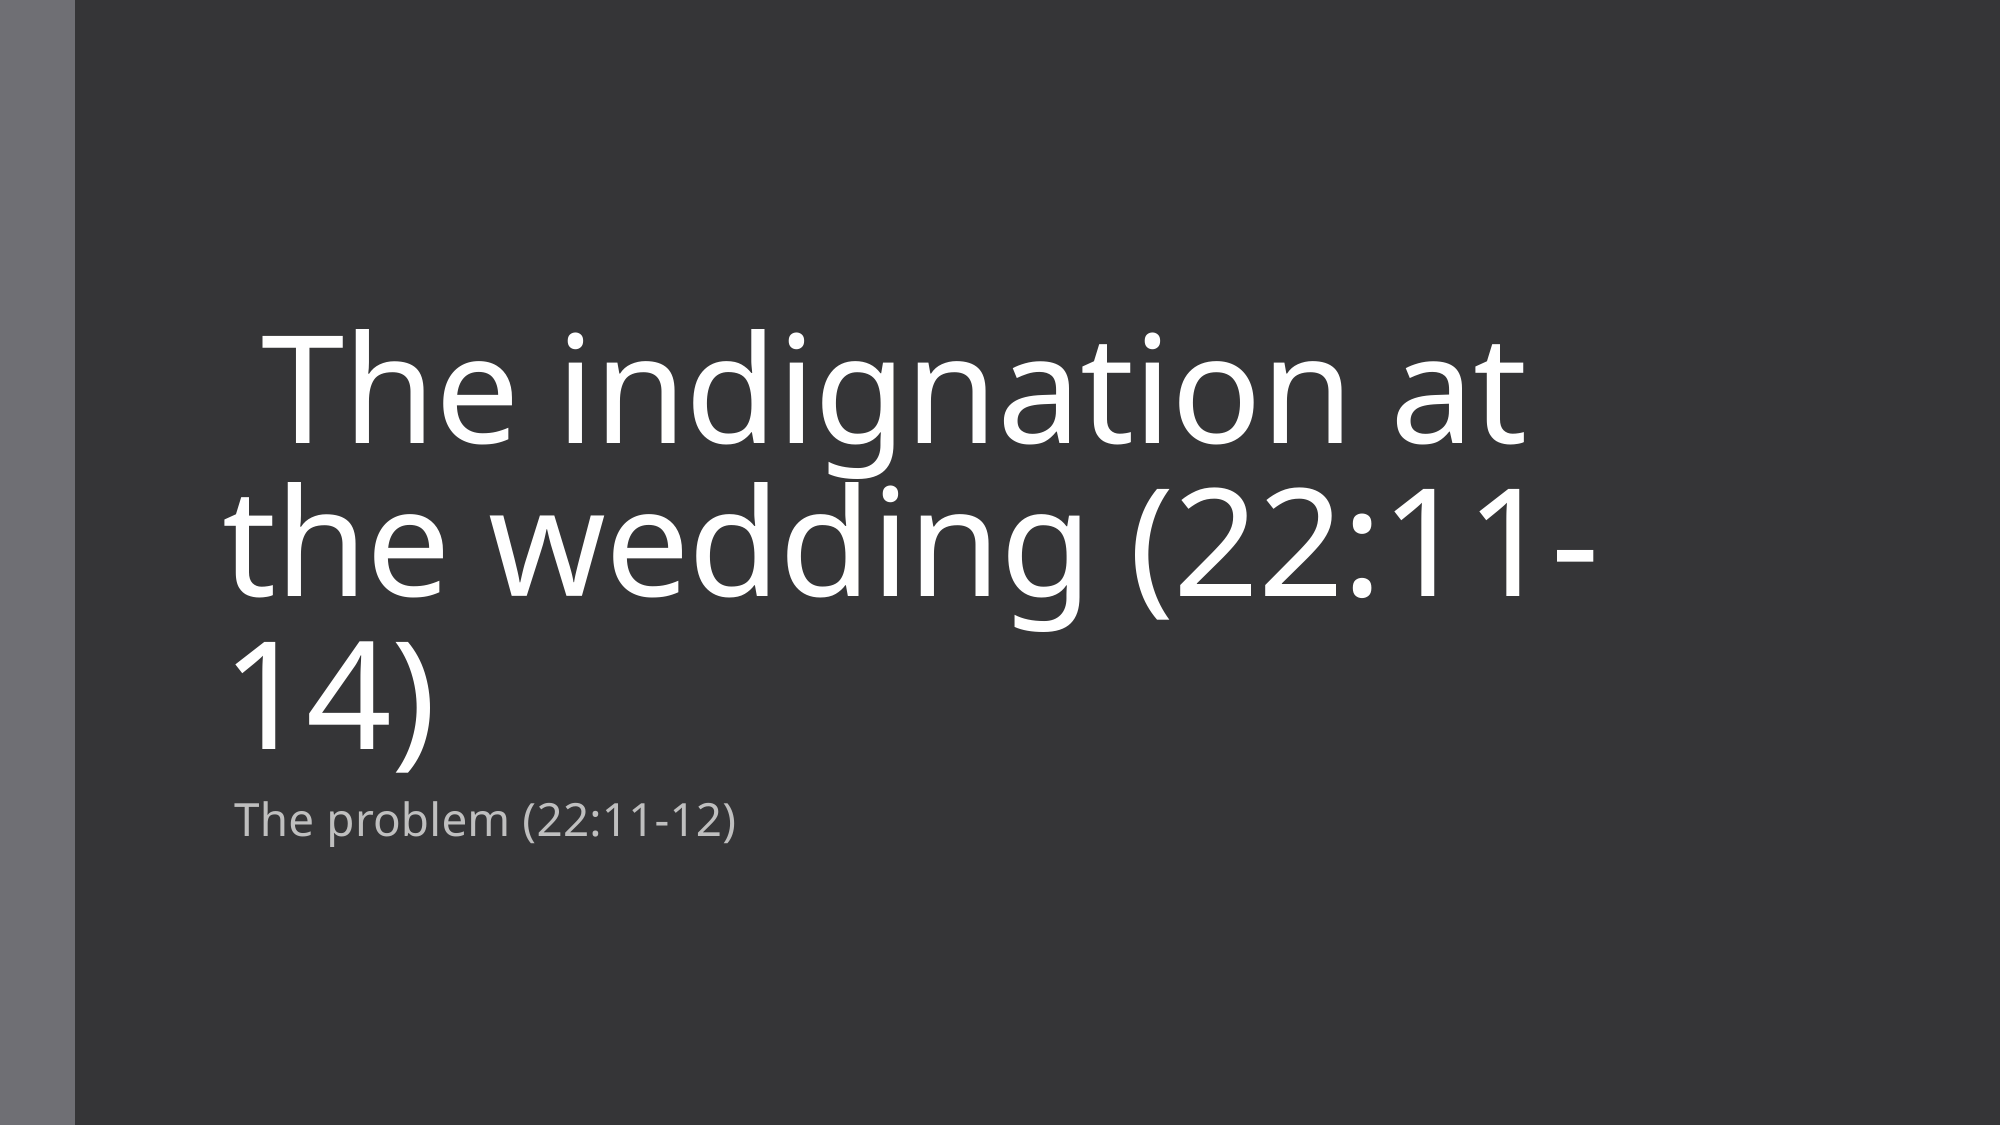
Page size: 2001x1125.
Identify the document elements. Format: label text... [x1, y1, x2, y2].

title The indignation at the wedding (22:11-14) [206, 124, 1752, 787]
subtitle The problem (22:11-12) [206, 787, 1752, 1066]
